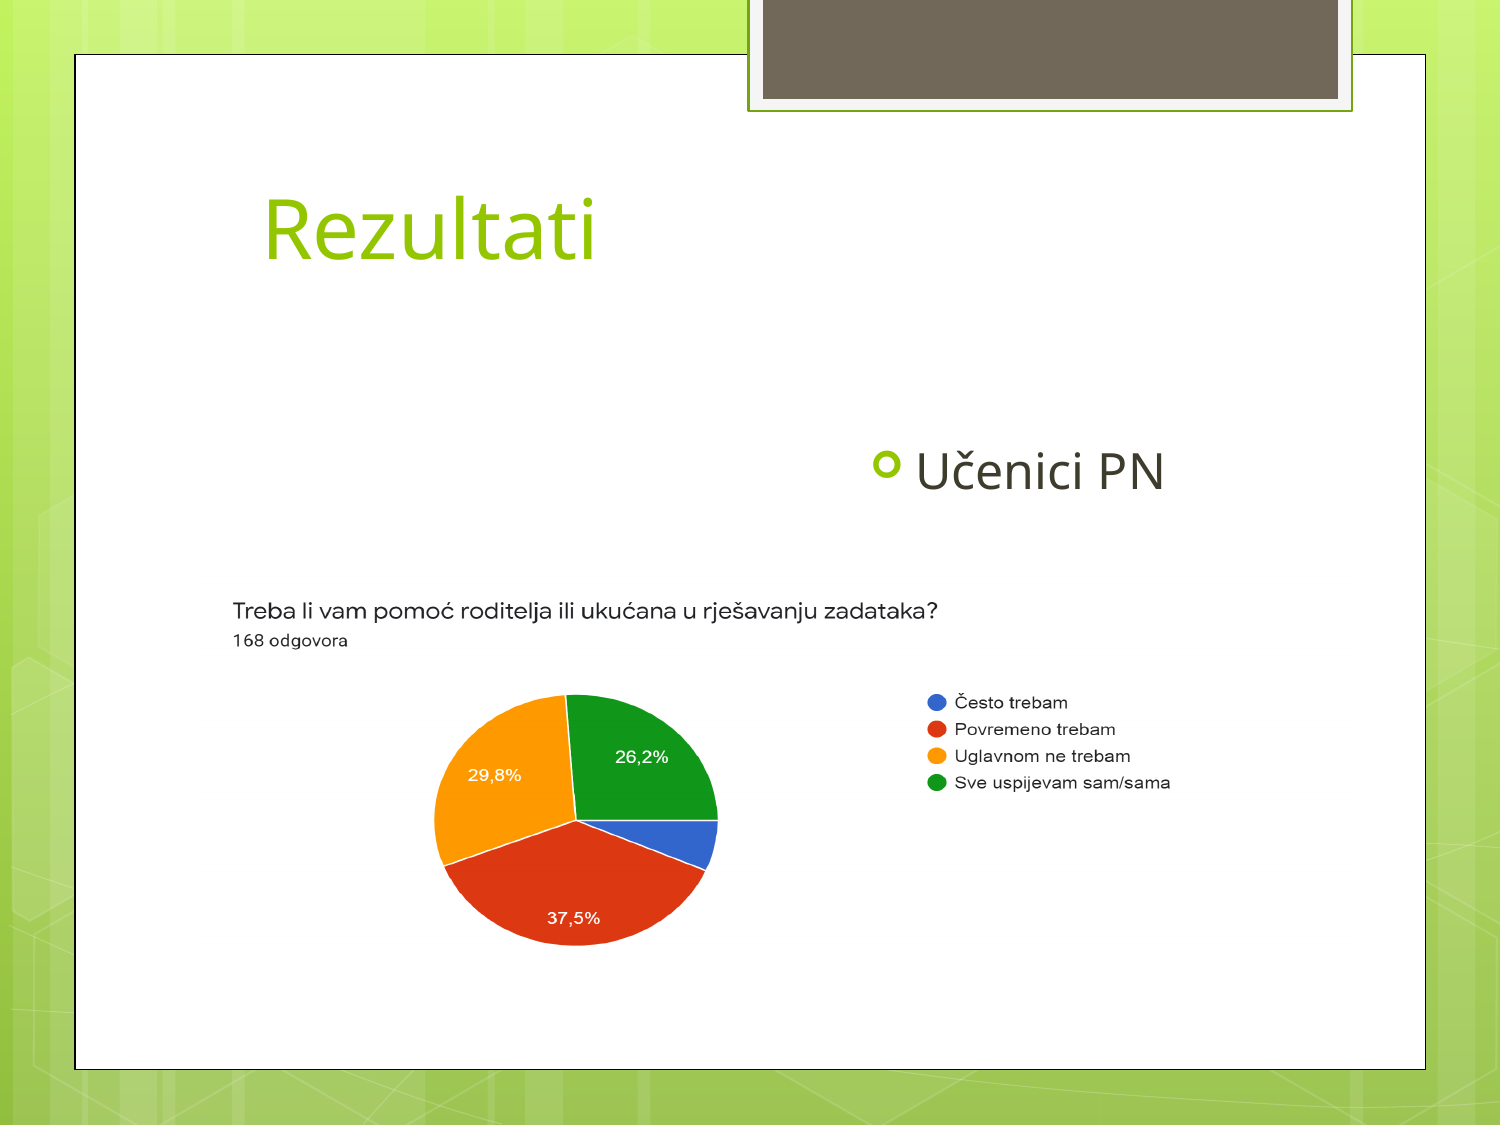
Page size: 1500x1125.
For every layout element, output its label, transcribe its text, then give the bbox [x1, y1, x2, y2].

title Rezultati [171, 168, 1324, 357]
picture [194, 562, 1353, 994]
list Učenici PN [832, 432, 1394, 516]
